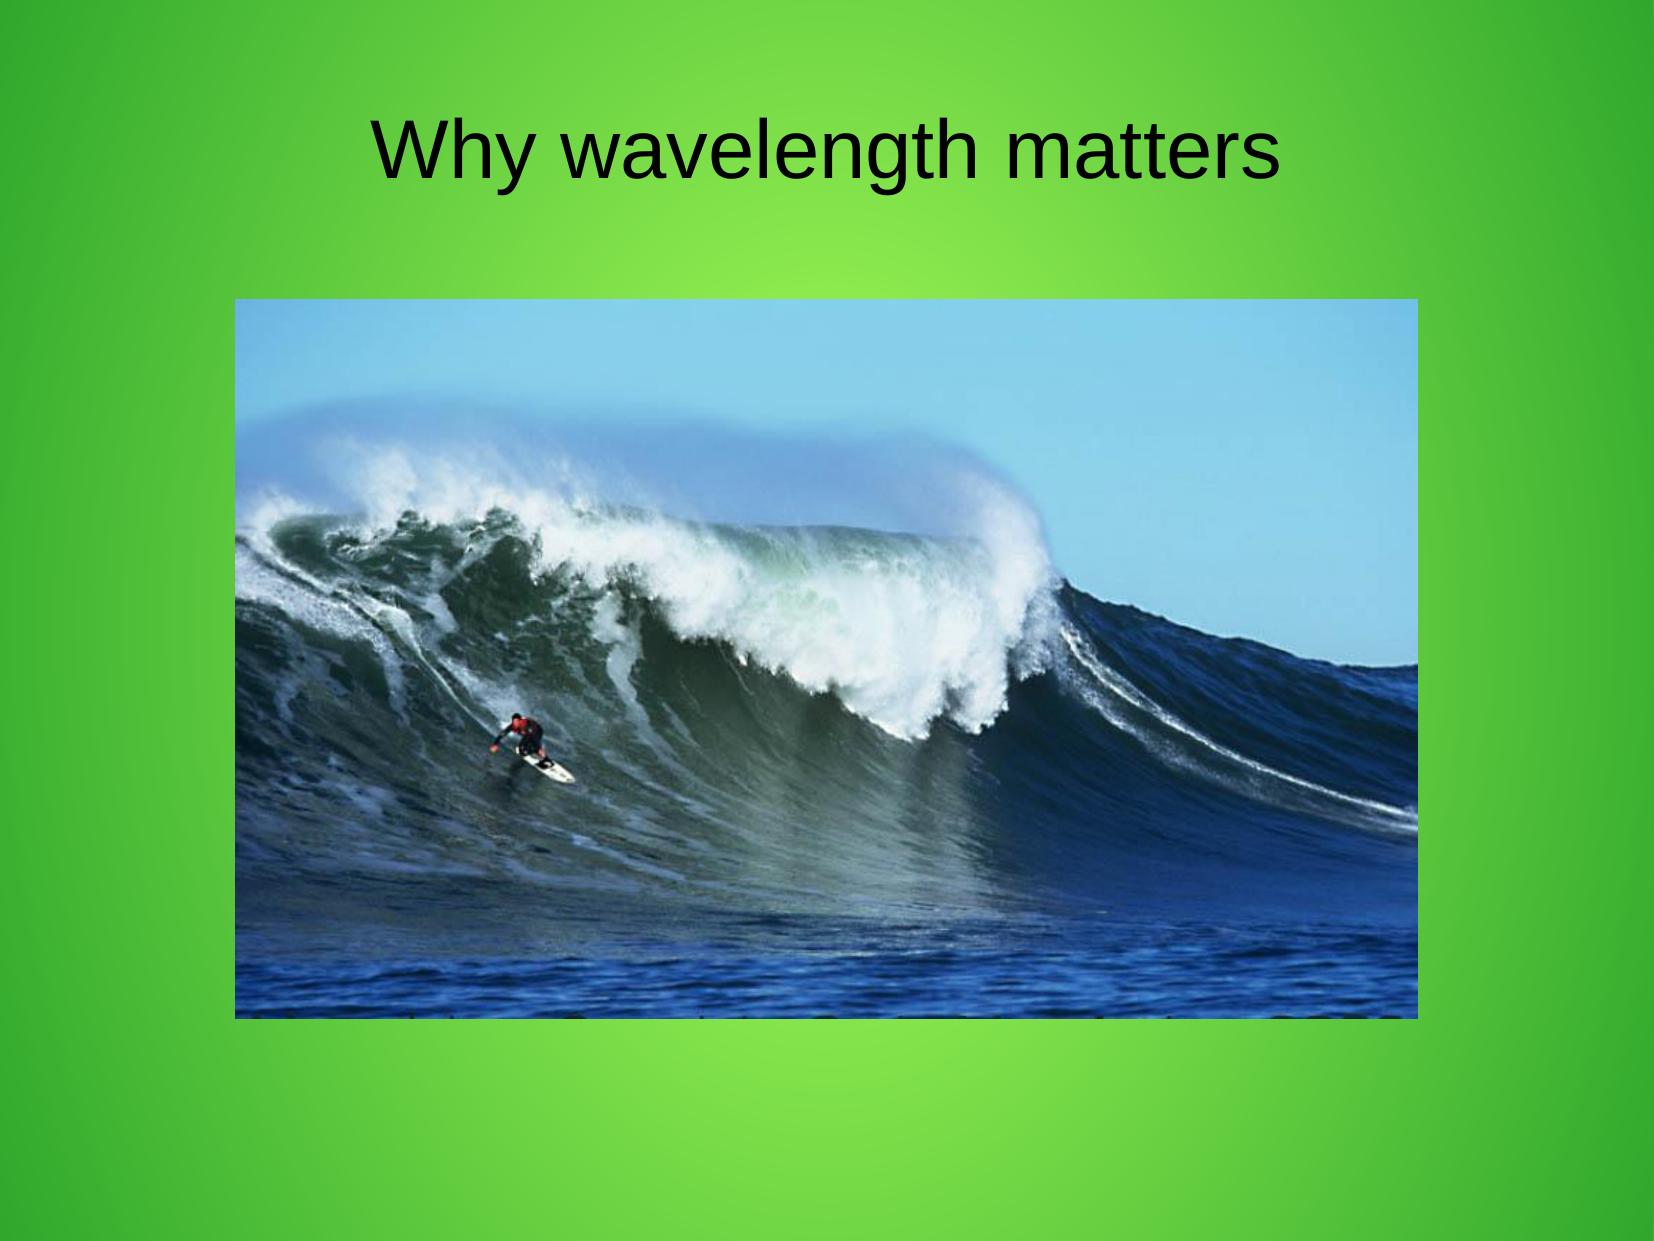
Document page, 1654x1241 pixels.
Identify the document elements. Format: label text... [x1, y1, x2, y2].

title Why wavelength matters [82, 47, 1571, 252]
picture [235, 299, 1418, 1019]
